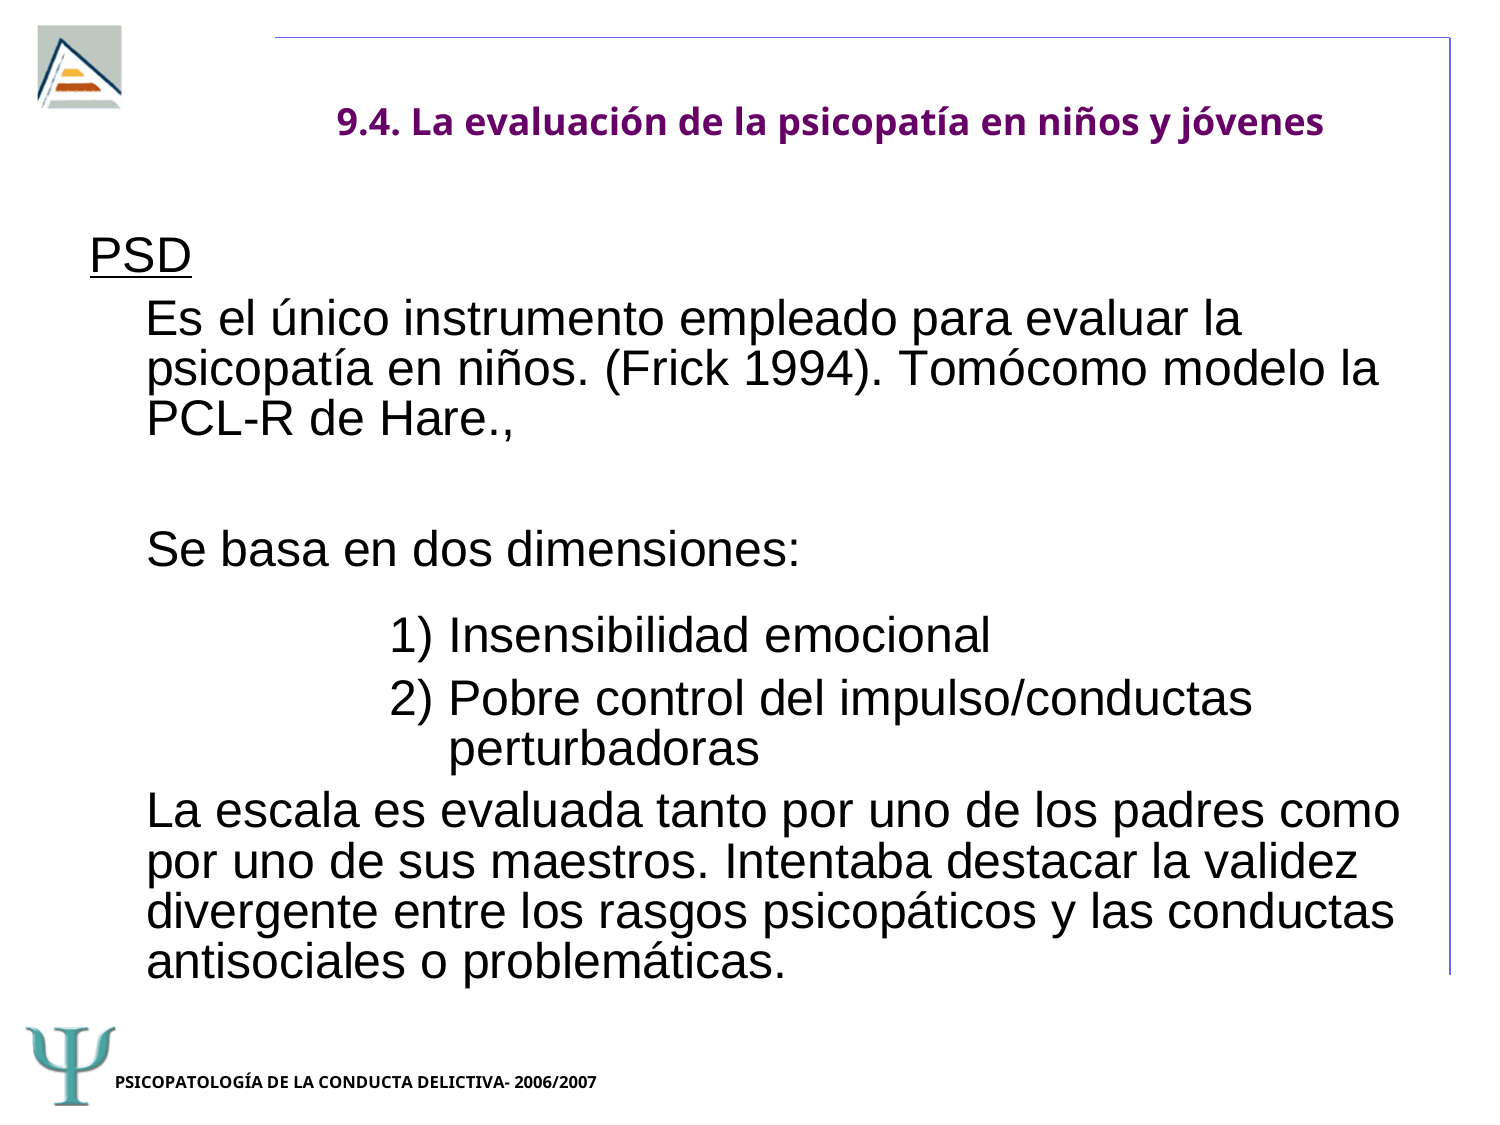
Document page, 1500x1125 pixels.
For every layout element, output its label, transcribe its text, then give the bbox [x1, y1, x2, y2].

picture [37, 24, 122, 109]
list PSD Es el único instrumento empleado para evaluar la psicopatía en niños. (Frick 1994). Tomócomo modelo la PCL-R de Hare., Se basa en dos dimensiones: 1) Insensibilidad emocional 2) Pobre control del impulso/conductas perturbadoras La escala es evaluada tanto por uno de los padres como por uno de sus maestros. Intentaba destacar la validez divergente entre los rasgos psicopáticos y las conductas antisociales o problemáticas. [75, 224, 1426, 1125]
picture [24, 1024, 75, 1106]
title 9.4. La evaluación de la psicopatía en niños y jóvenes [262, 74, 1401, 168]
